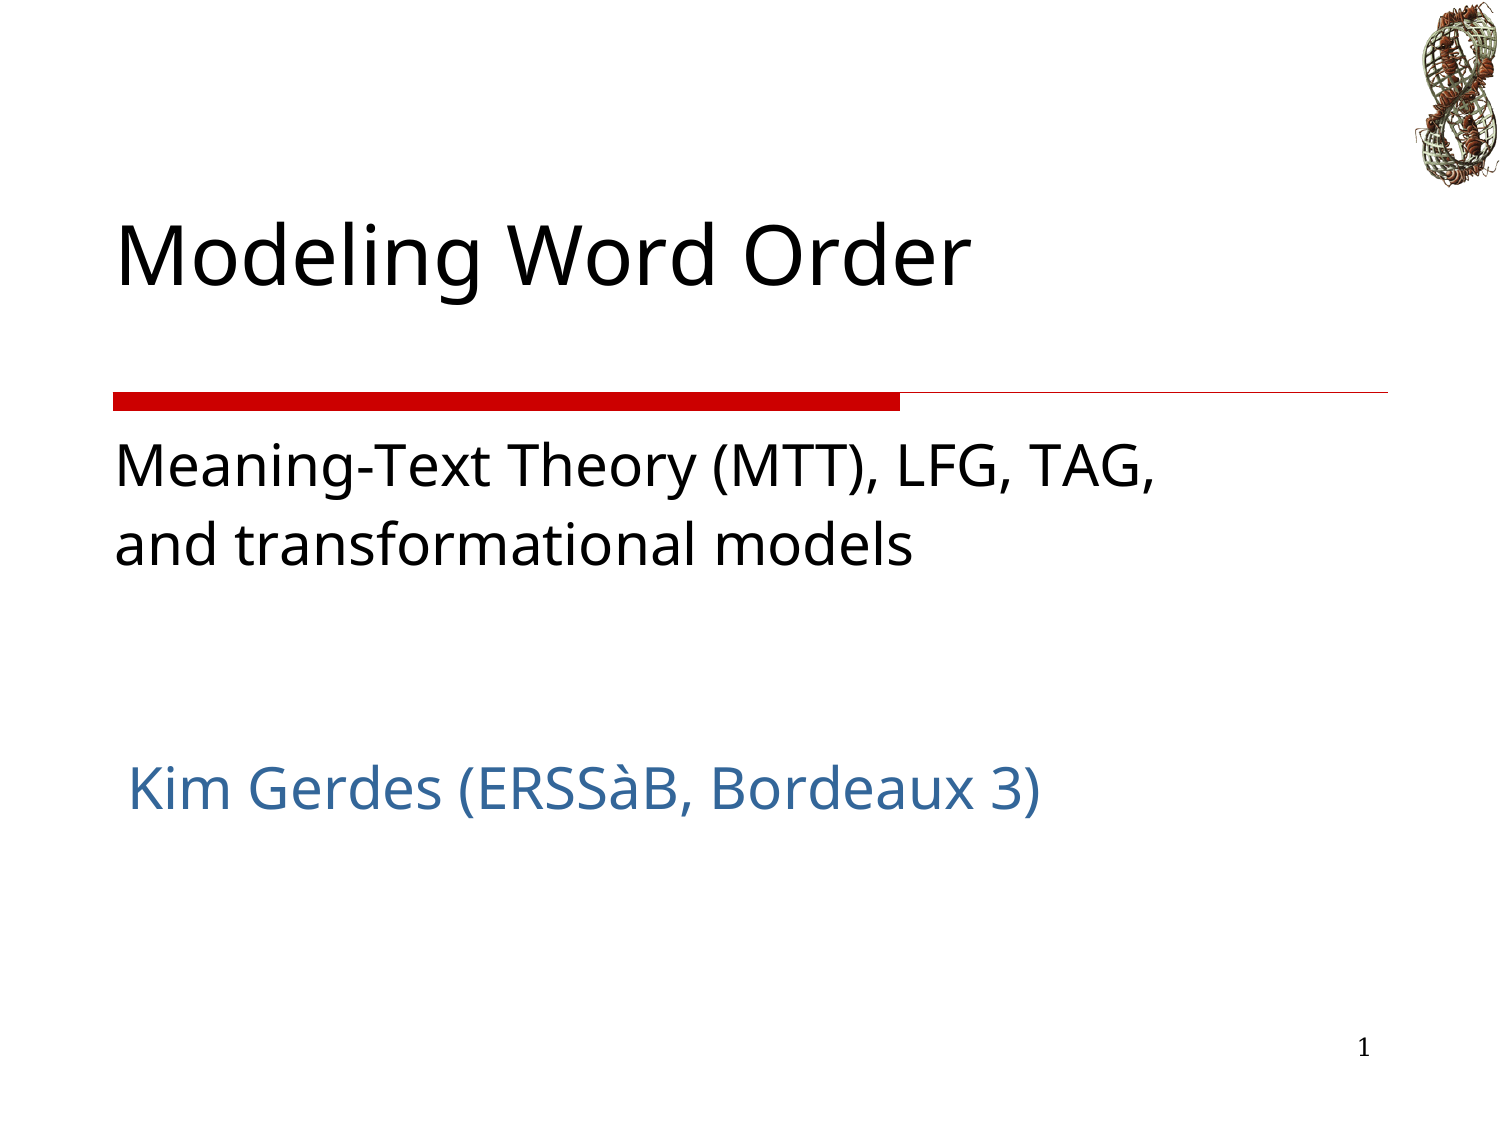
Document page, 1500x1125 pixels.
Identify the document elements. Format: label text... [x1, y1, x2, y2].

subtitle Kim Gerdes (ERSSàB, Bordeaux 3) [112, 739, 1286, 1003]
title Modeling Word Order Meaning-Text Theory (MTT), LFG, TAG, and transformational models [100, 231, 1376, 670]
picture [1412, 0, 1500, 189]
